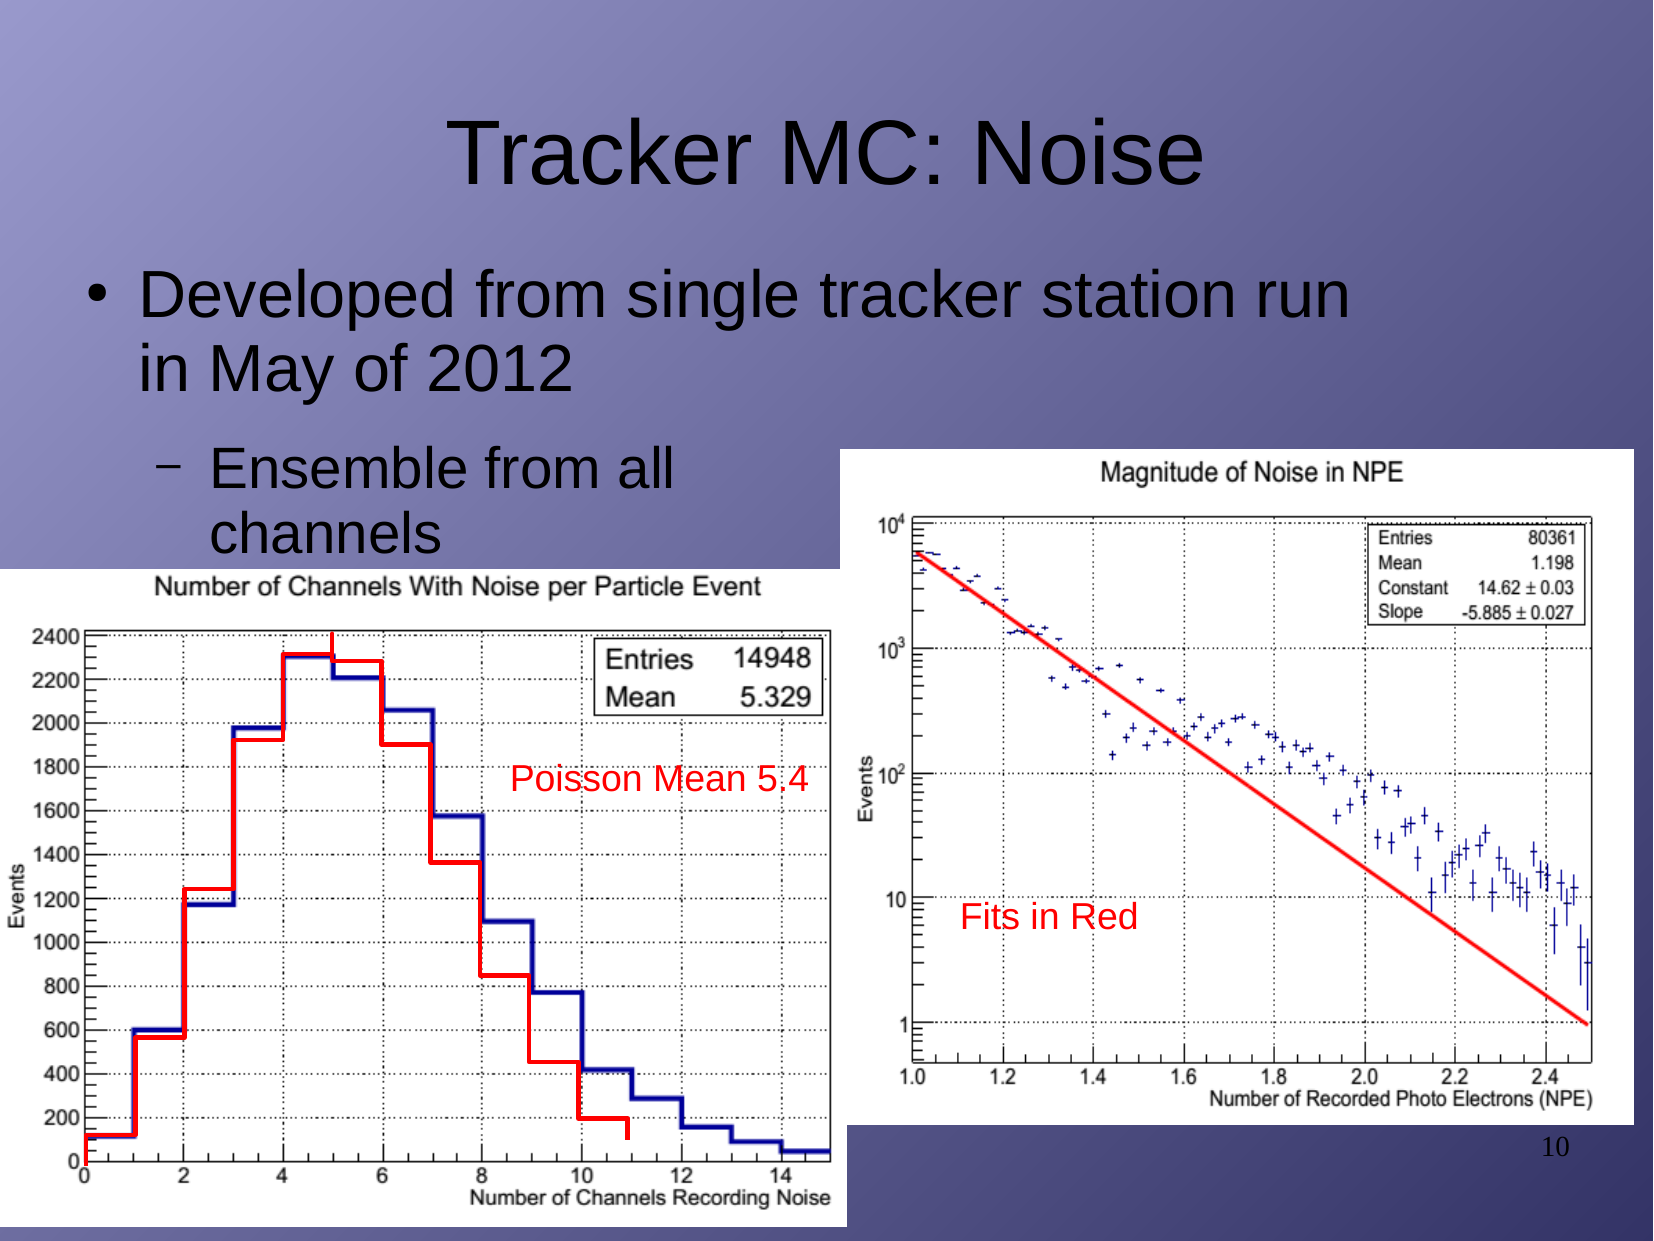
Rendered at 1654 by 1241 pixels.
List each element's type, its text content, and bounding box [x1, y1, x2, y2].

text_box Fits in Red [945, 888, 1276, 946]
list Developed from single tracker station run in May of 2012 Ensemble from all channels [67, 256, 1396, 569]
title Tracker MC: Noise [82, 49, 1571, 257]
text_box Poisson Mean 5.4 [495, 750, 901, 807]
picture [0, 449, 1634, 1227]
